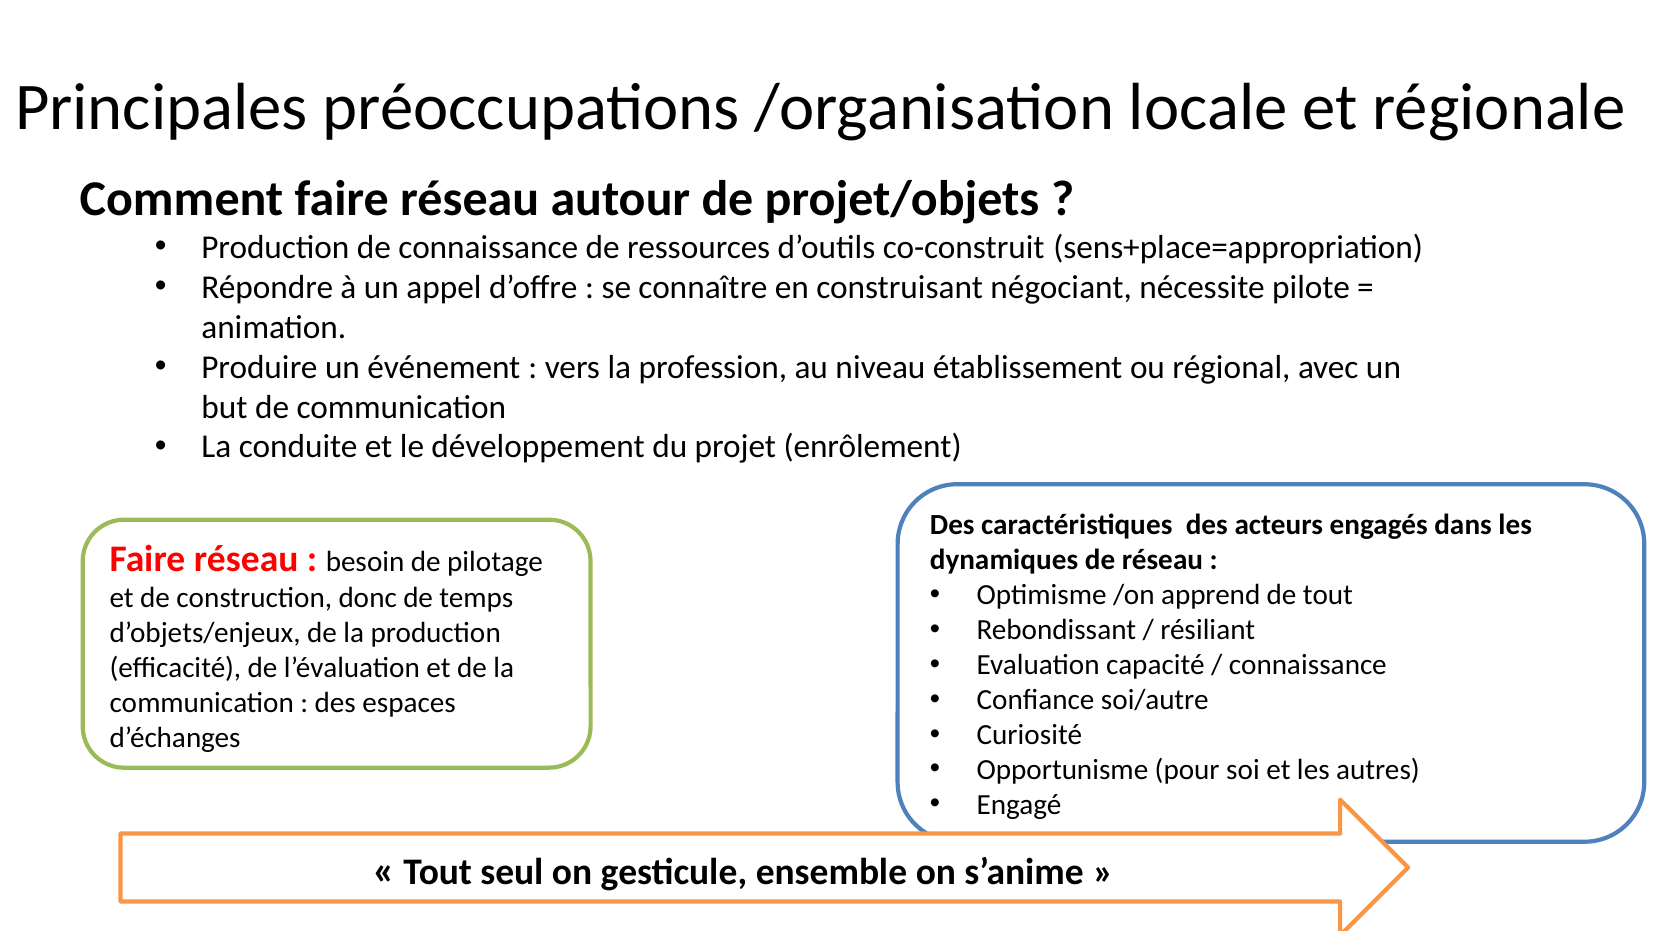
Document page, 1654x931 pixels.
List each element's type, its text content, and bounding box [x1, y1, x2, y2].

text_box Faire réseau : besoin de pilotage et de construction, donc de temps d’objets/enjeux, de la production (efficacité), de l’évaluation et de la communication : des espaces d’échanges [82, 519, 591, 768]
text_box Principales préoccupations /organisation locale et régionale [0, 45, 1642, 161]
text_box Comment faire réseau autour de projet/objets ? Production de connaissance de ressources d’outils co-construit (sens+place=appropriation) Répondre à un appel d’offre : se connaître en construisant négociant, nécessite pilote = animation. Produire un événement : vers la profession, au niveau établissement ou régional, avec un but de communication La conduite et le développement du projet (enrôlement) [64, 161, 1447, 472]
text_box « Tout seul on gesticule, ensemble on s’anime » [120, 799, 1409, 931]
text_box Des caractéristiques des acteurs engagés dans les dynamiques de réseau : Optimisme /on apprend de tout Rebondissant / résiliant Evaluation capacité / connaissance Confiance soi/autre Curiosité Opportunisme (pour soi et les autres) Engagé [897, 484, 1645, 842]
